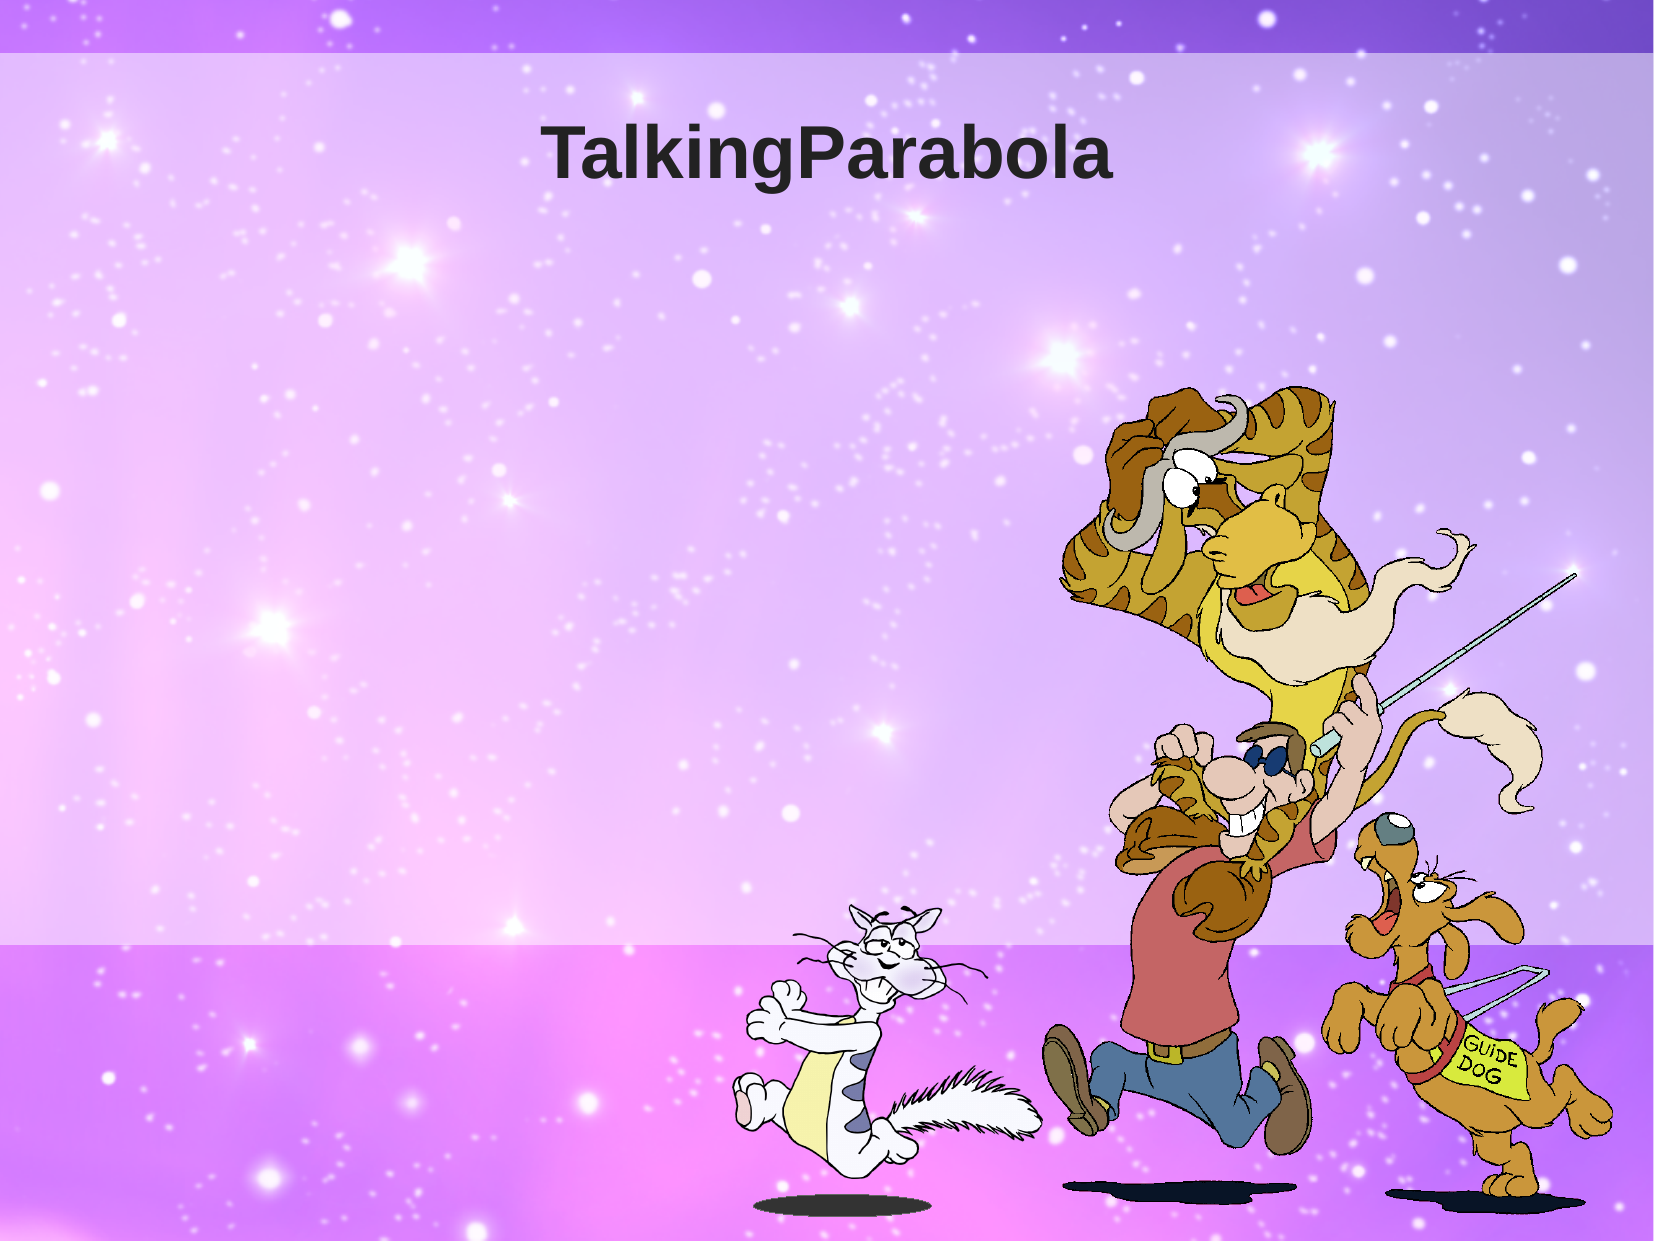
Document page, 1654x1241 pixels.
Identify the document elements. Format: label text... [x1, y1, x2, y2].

title TalkingParabola [82, 49, 1571, 257]
picture [0, 0, 1654, 53]
picture [0, 386, 1654, 1241]
text_box [0, 53, 1654, 945]
text_box [753, 1194, 932, 1217]
